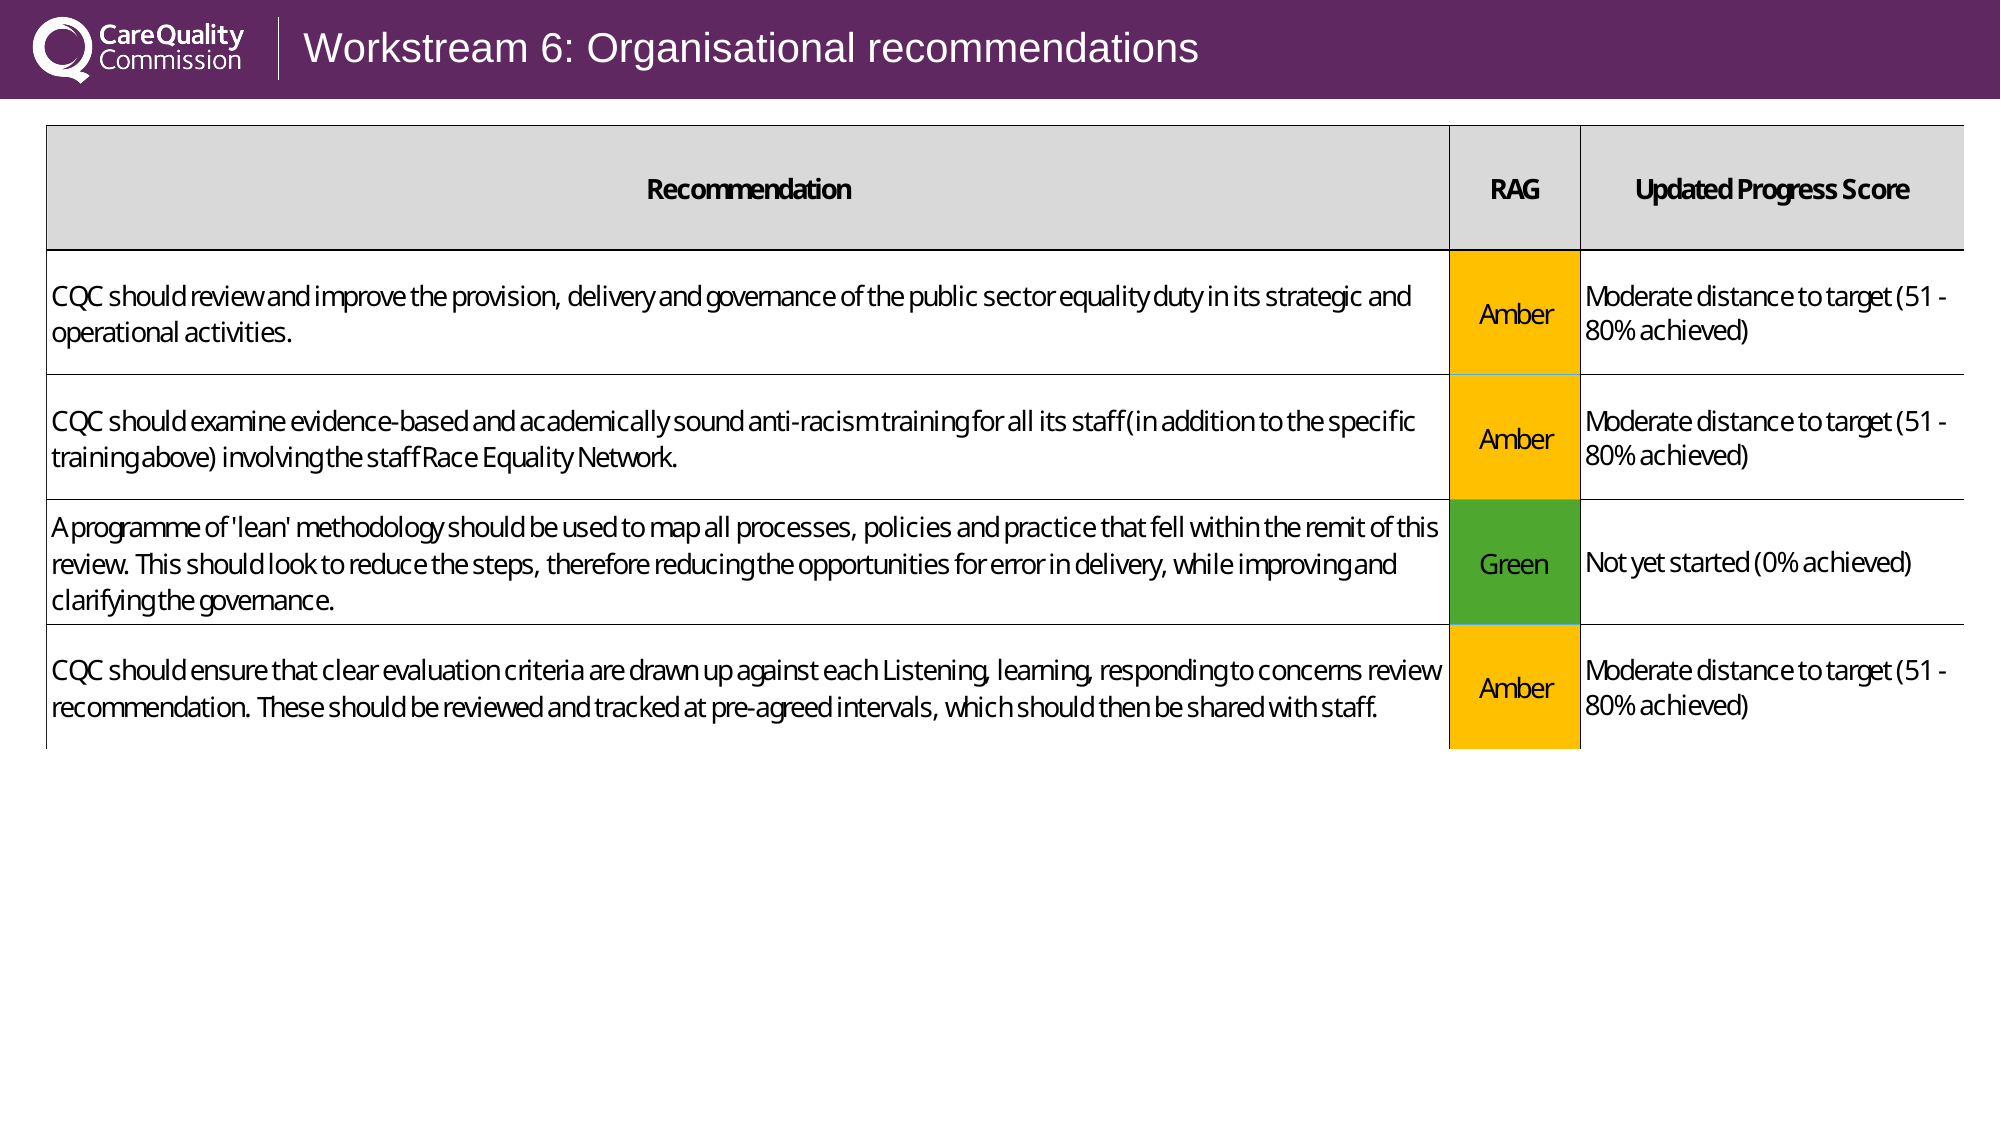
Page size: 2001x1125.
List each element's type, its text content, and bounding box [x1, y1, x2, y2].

picture [46, 124, 1965, 751]
text_box Workstream 6: Organisational recommendations [288, 13, 1296, 80]
picture [32, 16, 245, 84]
text_box [0, 0, 2000, 99]
